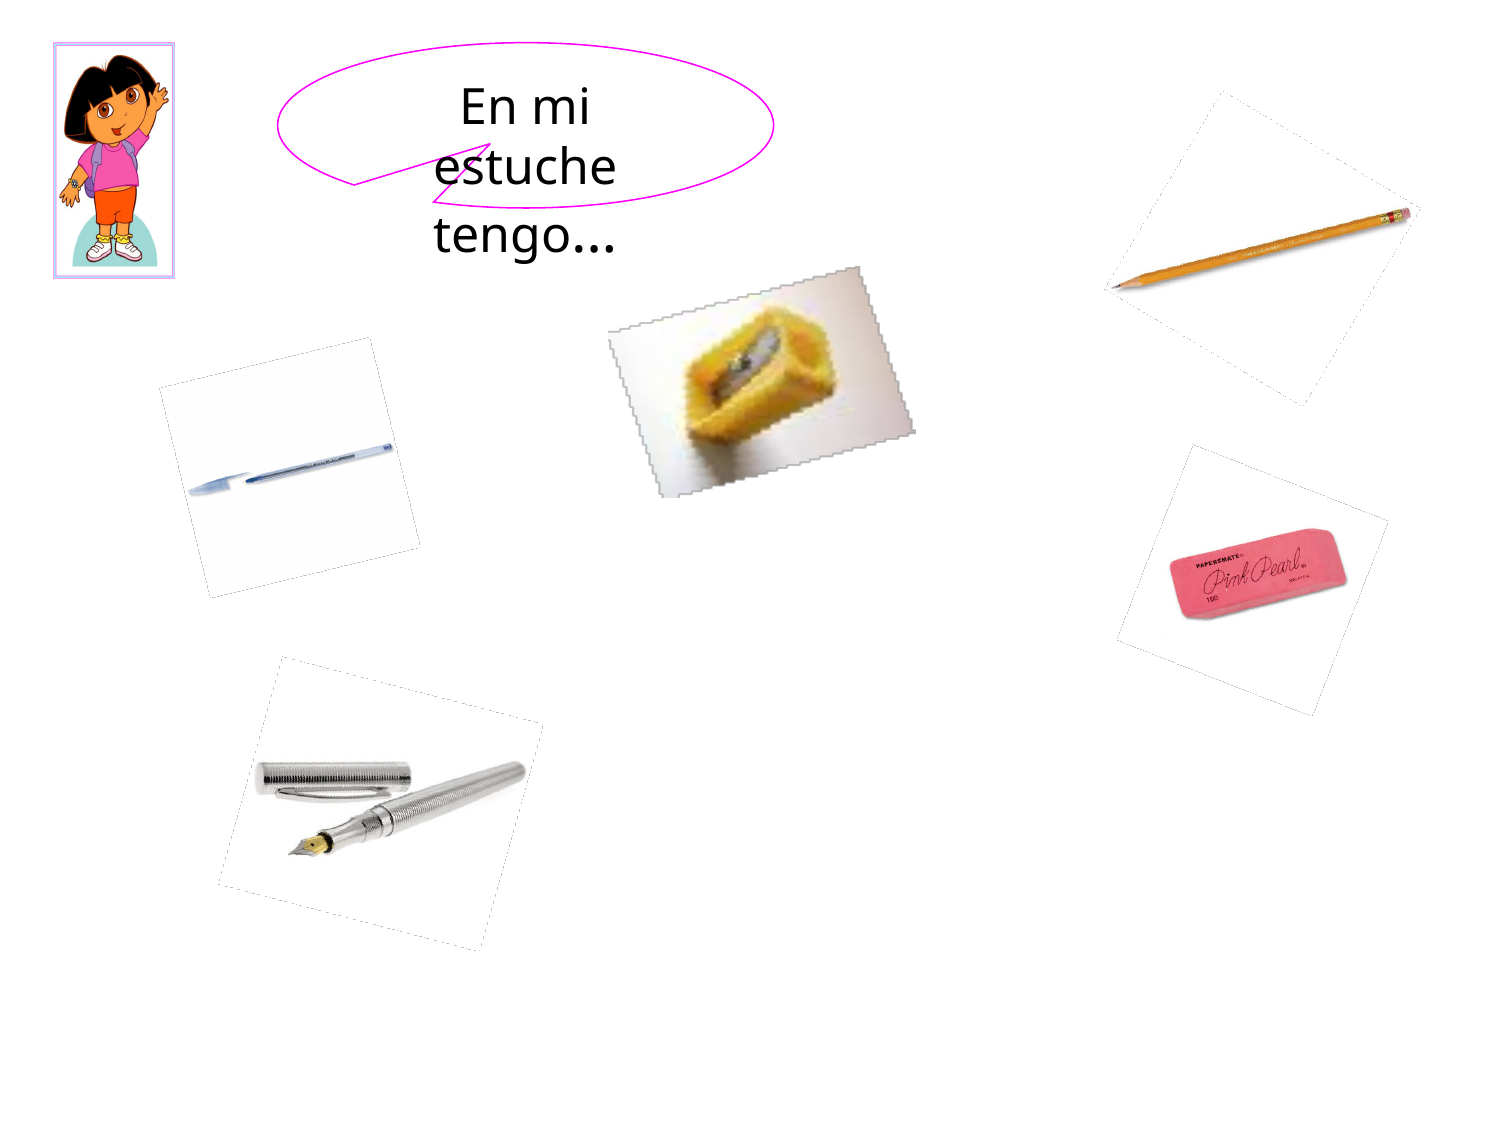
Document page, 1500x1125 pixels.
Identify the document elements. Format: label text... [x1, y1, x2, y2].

picture [159, 337, 420, 598]
picture [218, 656, 543, 951]
picture [1104, 90, 1420, 406]
picture [1116, 444, 1388, 716]
picture [608, 266, 916, 498]
text_box En mi estuche tengo… [277, 42, 774, 208]
picture [53, 42, 175, 279]
